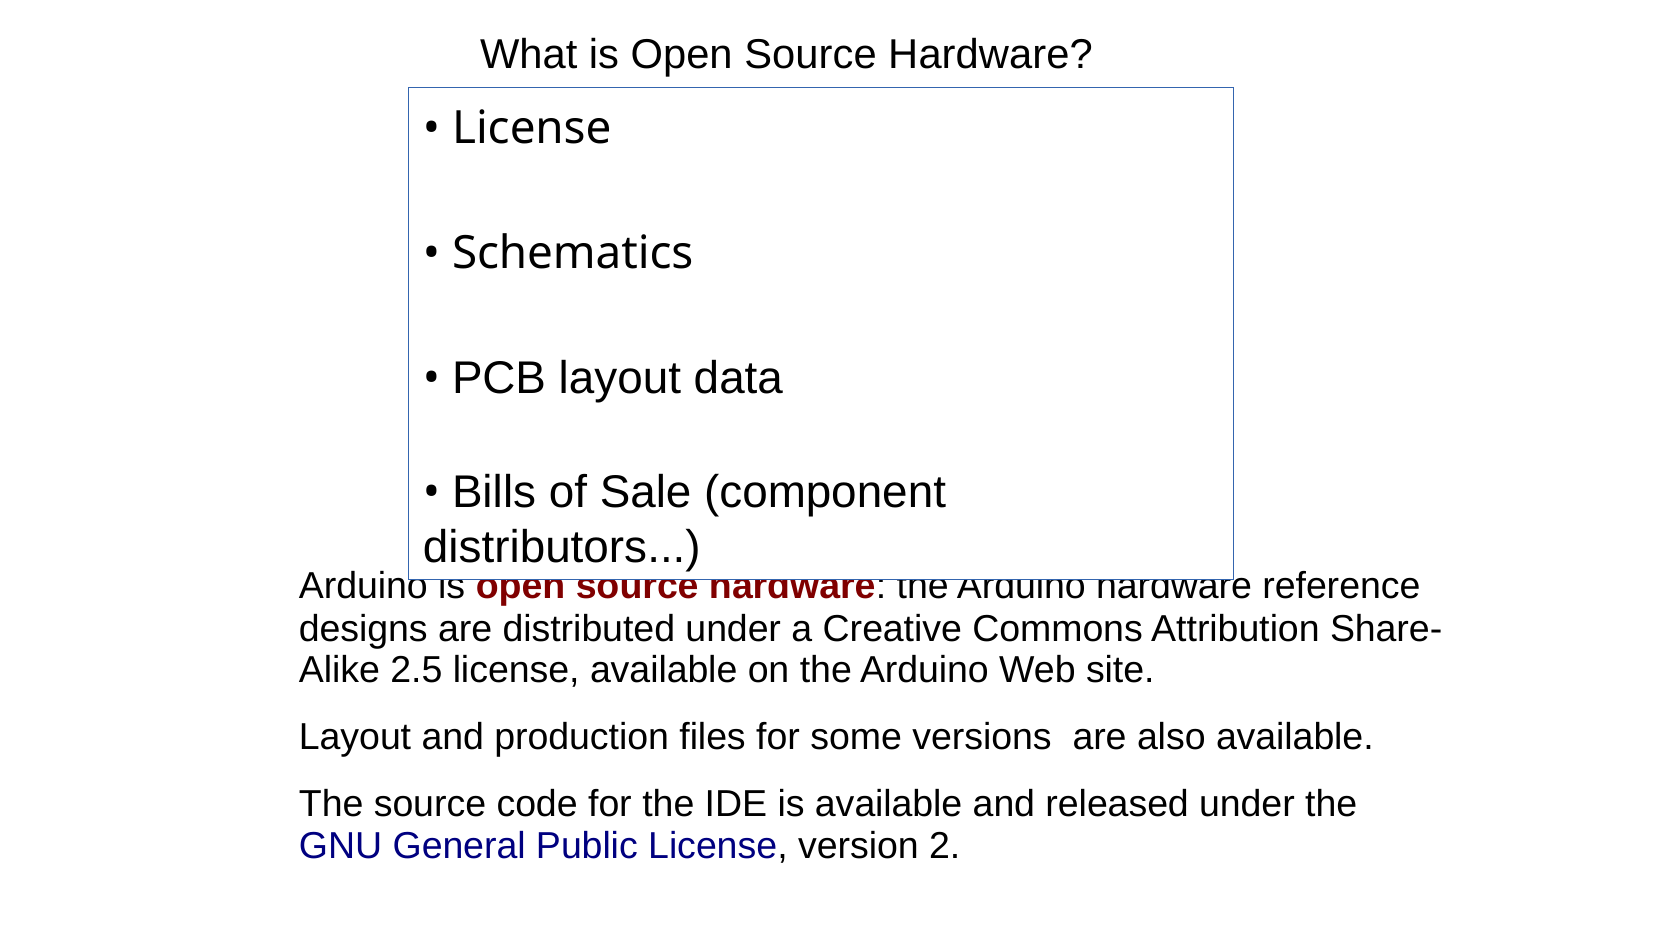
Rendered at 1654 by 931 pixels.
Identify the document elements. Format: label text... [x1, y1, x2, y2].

text_box • License • Schematics • PCB layout data • Bills of Sale (component distributors...) [408, 87, 1234, 529]
title What is Open Source Hardware? [298, 17, 1276, 92]
text_box Arduino is open source hardware: the Arduino hardware reference designs are distributed under a Creative Commons Attribution Share-Alike 2.5 license, available on the Arduino Web site. Layout and production files for some versions are also available. The source code for the IDE is available and released under the GNU General Public License, version 2. [284, 557, 1505, 924]
